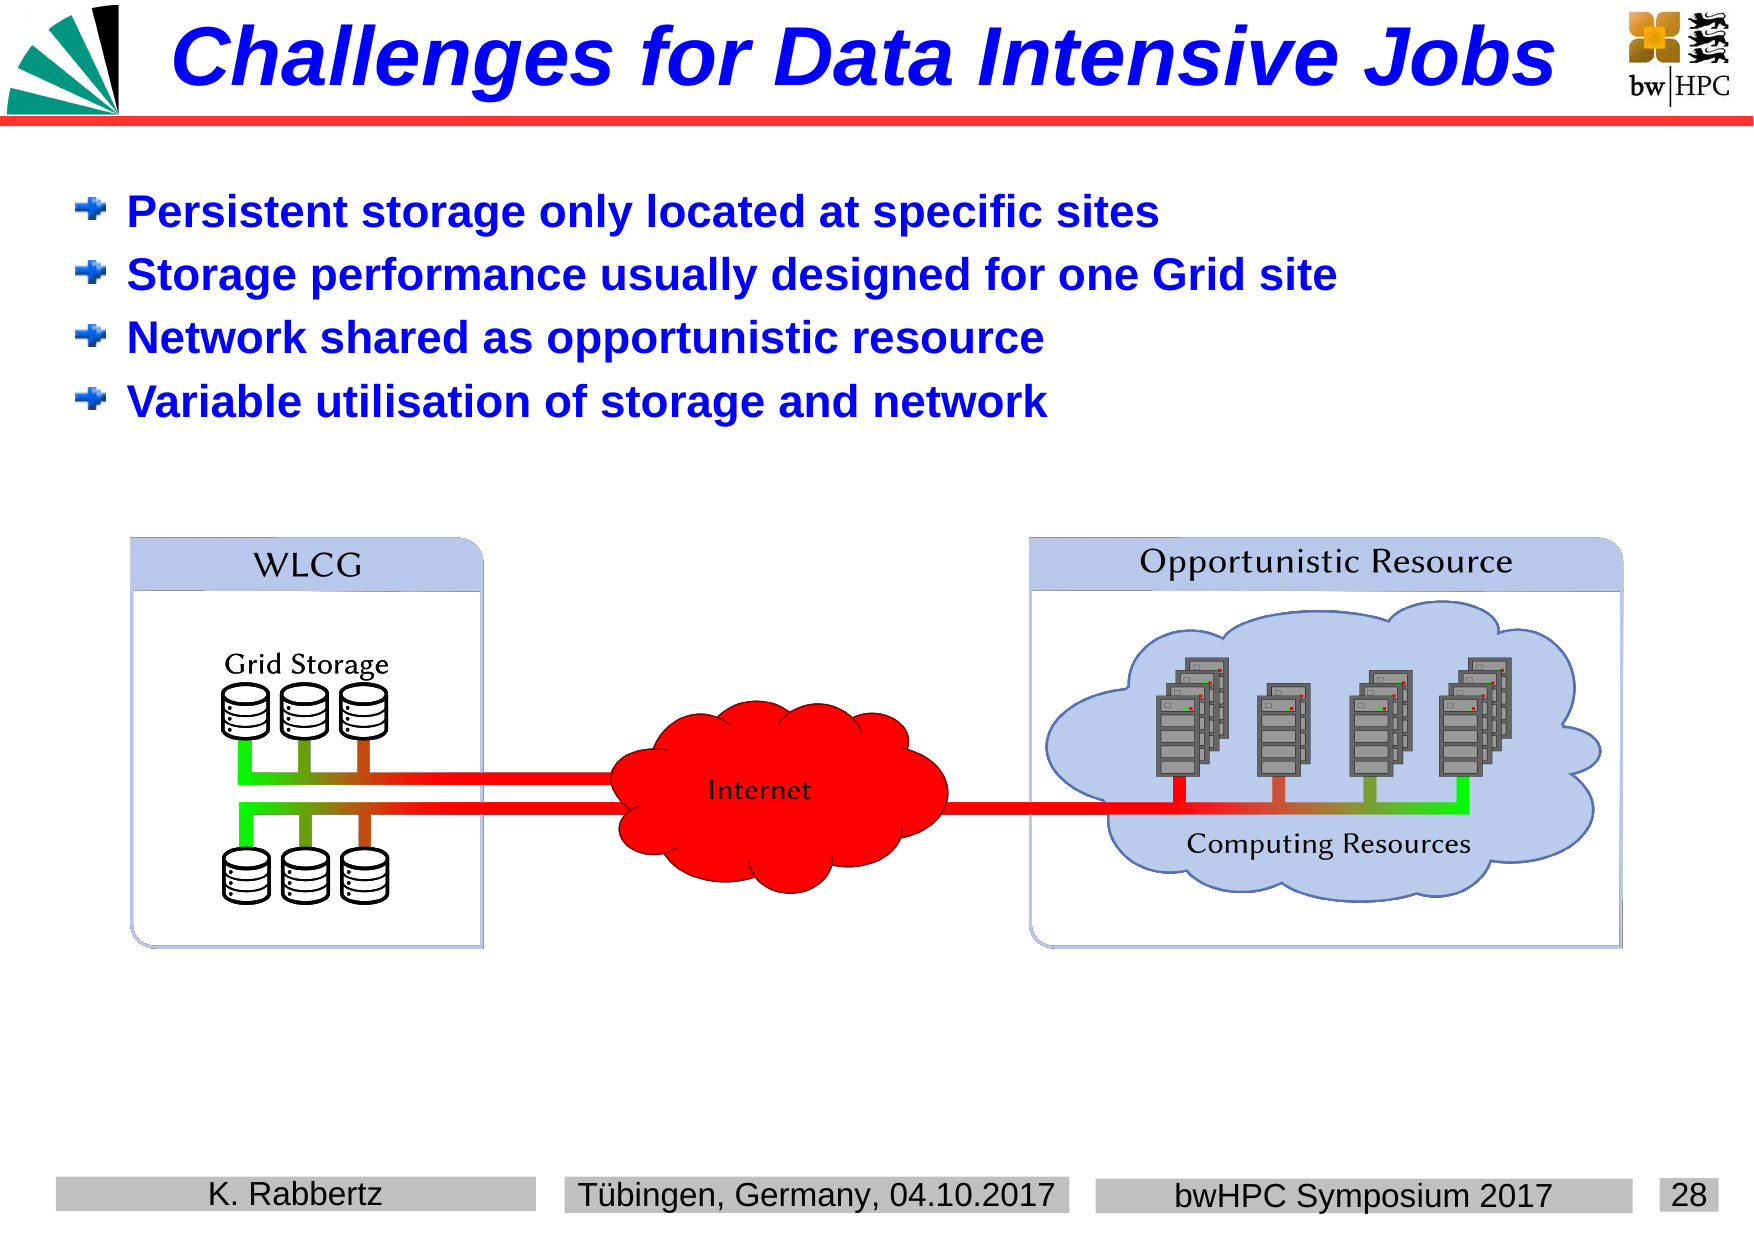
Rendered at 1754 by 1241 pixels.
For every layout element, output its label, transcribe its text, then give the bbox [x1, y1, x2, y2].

picture [87, 492, 1666, 994]
title Challenges for Data Intensive Jobs [123, 0, 1606, 114]
list Persistent storage only located at specific sites Storage performance usually designed for one Grid site Network shared as opportunistic resource Variable utilisation of storage and network [75, 181, 1678, 433]
picture [1617, 3, 1740, 115]
picture [7, 5, 119, 116]
